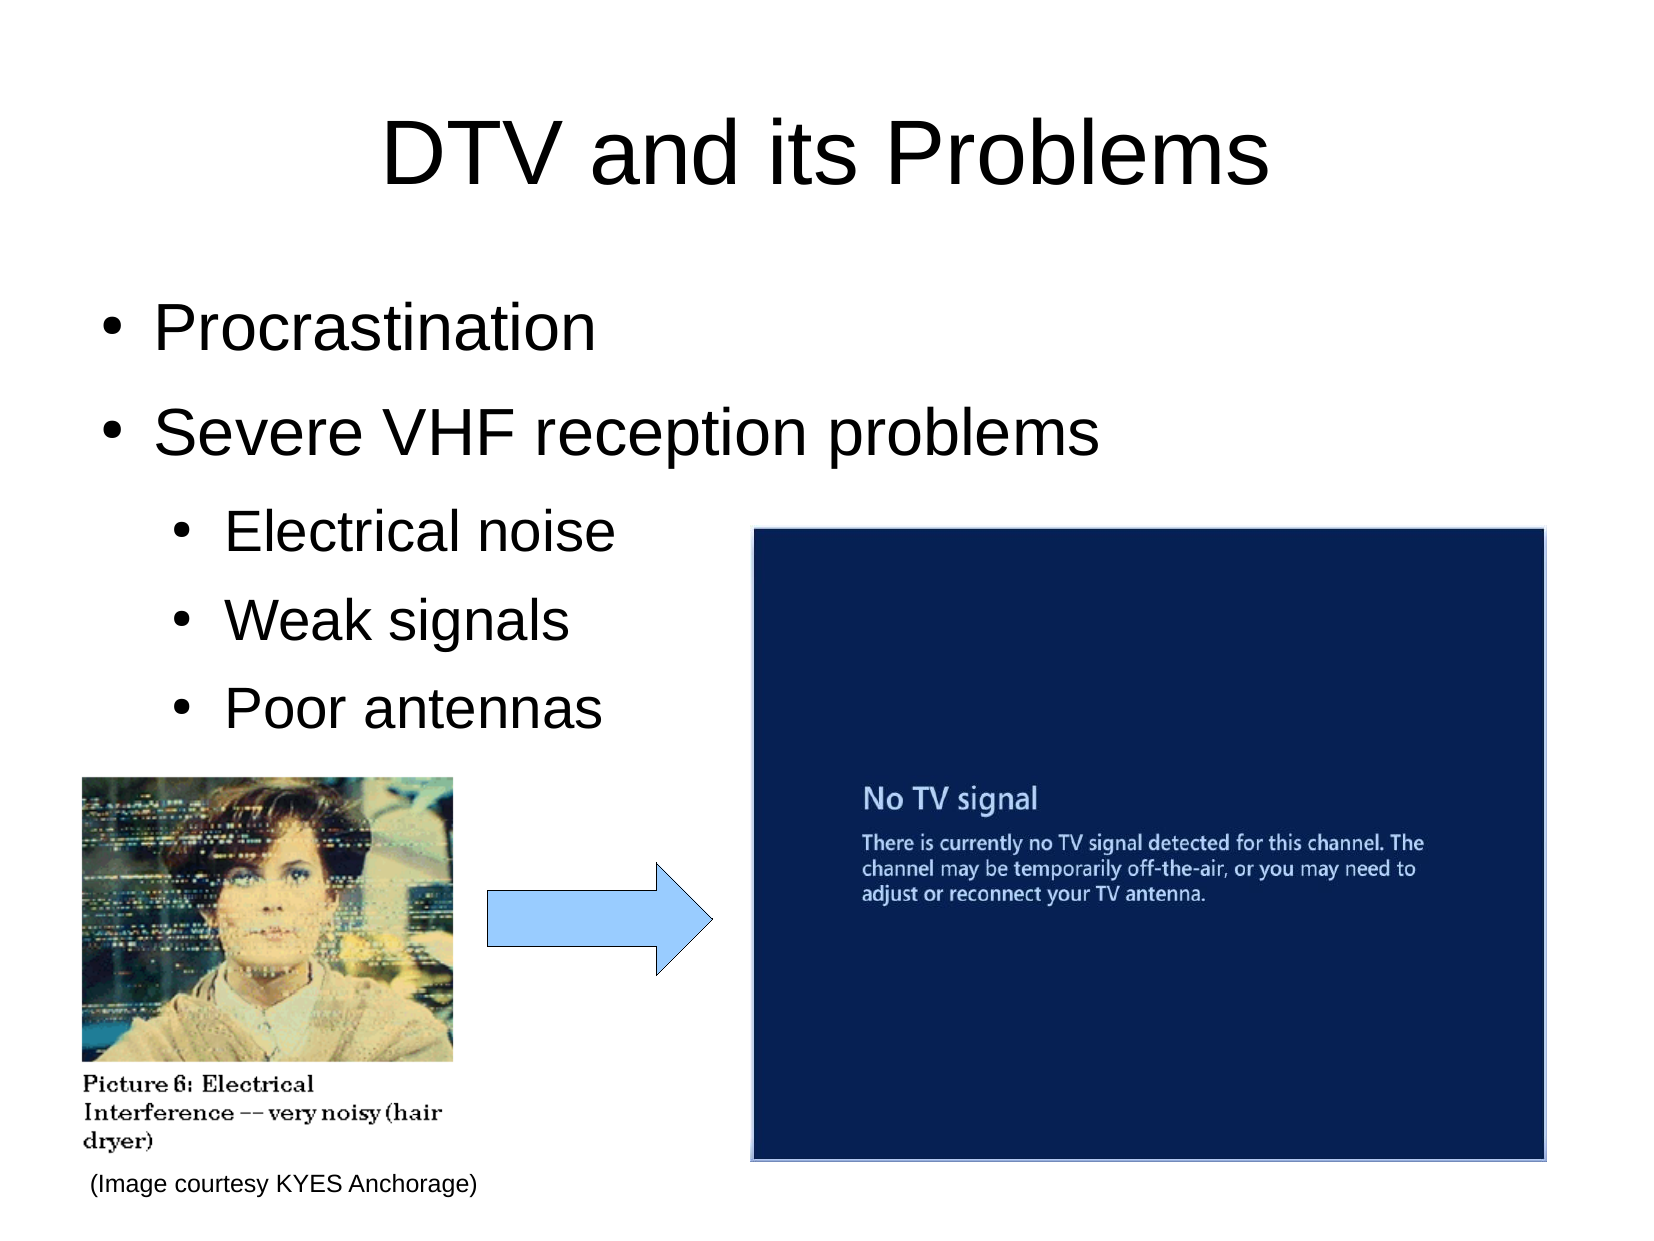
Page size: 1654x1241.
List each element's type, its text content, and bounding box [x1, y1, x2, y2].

picture [750, 525, 1547, 1162]
text_box (Image courtesy KYES Anchorage) [75, 1162, 493, 1206]
picture [57, 749, 488, 1172]
list Procrastination Severe VHF reception problems Electrical noise Weak signals Poor antennas [82, 290, 1571, 1109]
title DTV and its Problems [82, 56, 1571, 250]
text_box [487, 862, 713, 976]
